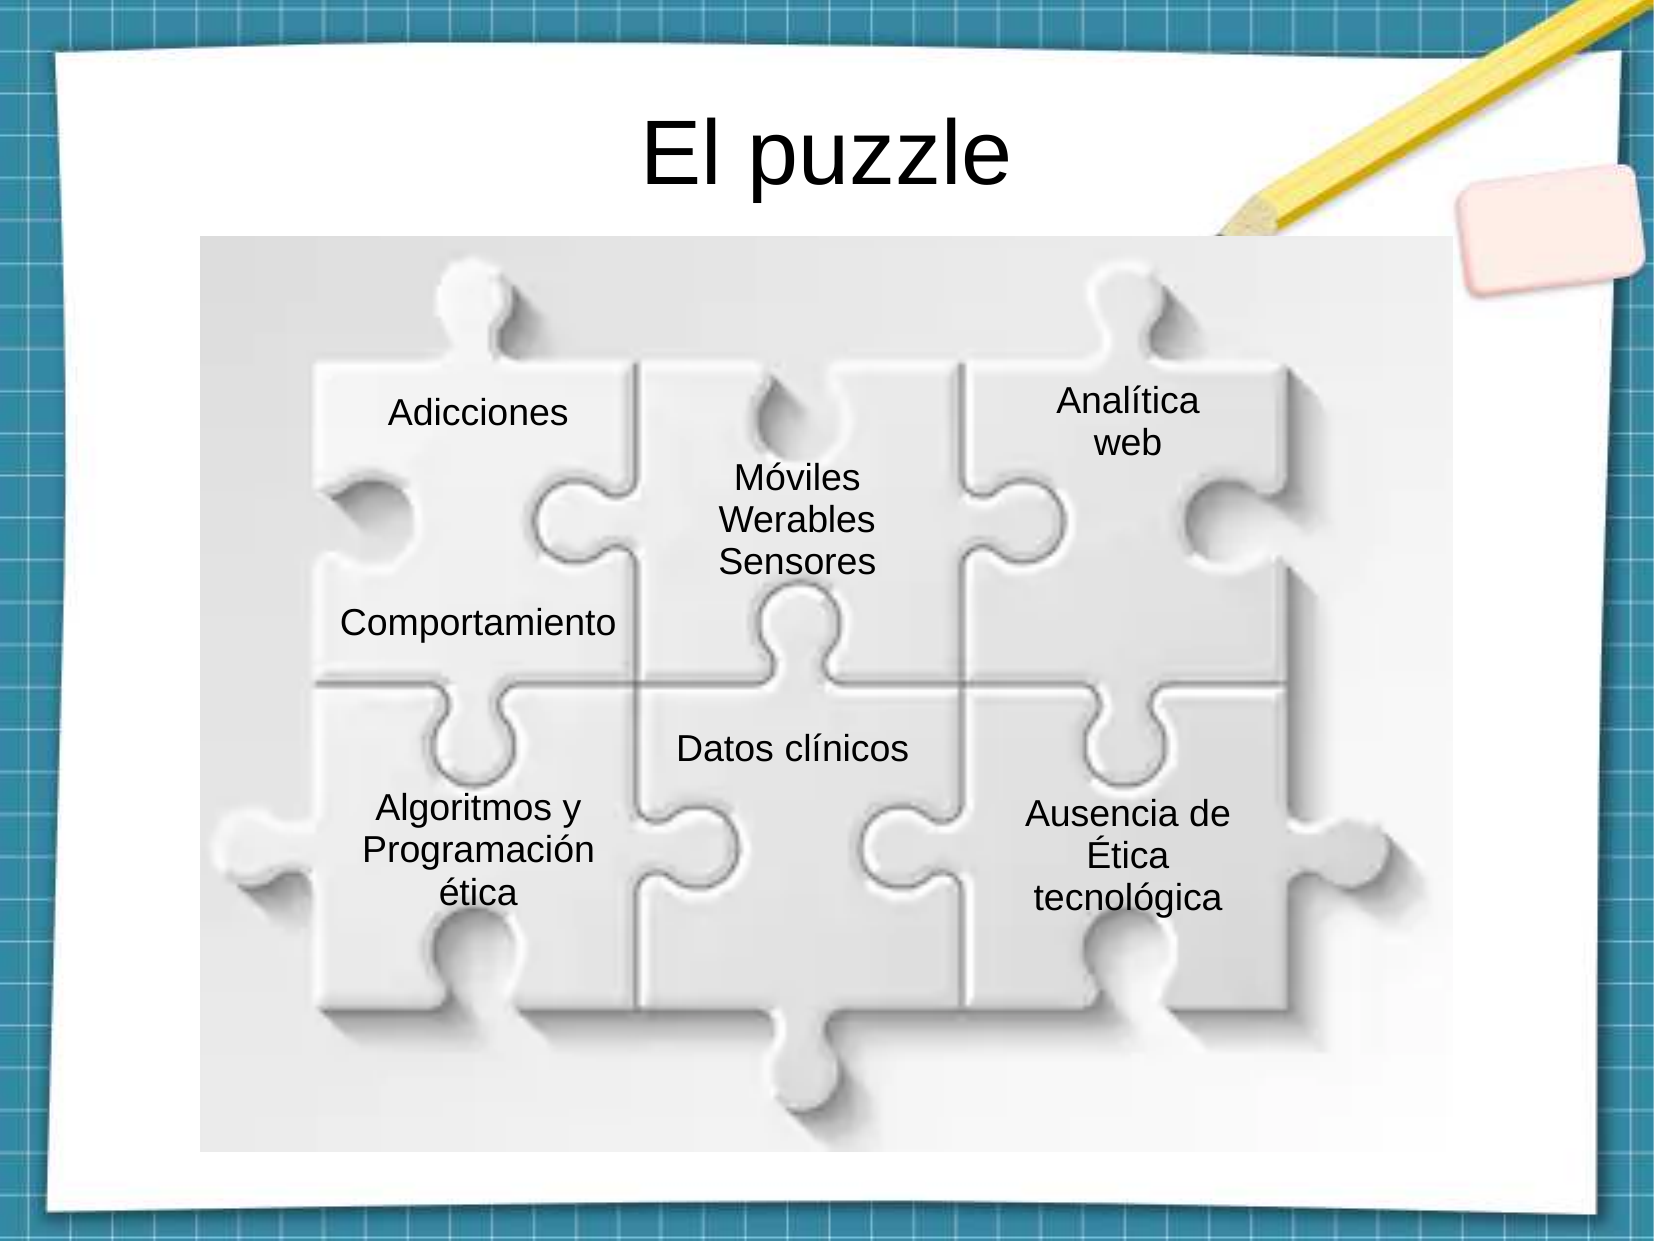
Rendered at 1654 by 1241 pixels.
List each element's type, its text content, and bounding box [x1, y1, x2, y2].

text_box Datos clínicos [661, 720, 945, 778]
text_box Algoritmos y Programación ética [330, 779, 626, 921]
text_box Adicciones Comportamiento [312, 383, 644, 693]
text_box Móviles Werables Sensores [649, 448, 945, 590]
picture [0, 0, 1654, 1241]
text_box Ausencia de Ética tecnológica [980, 785, 1276, 927]
text_box Analítica web [980, 372, 1276, 471]
title El puzzle [82, 49, 1571, 257]
